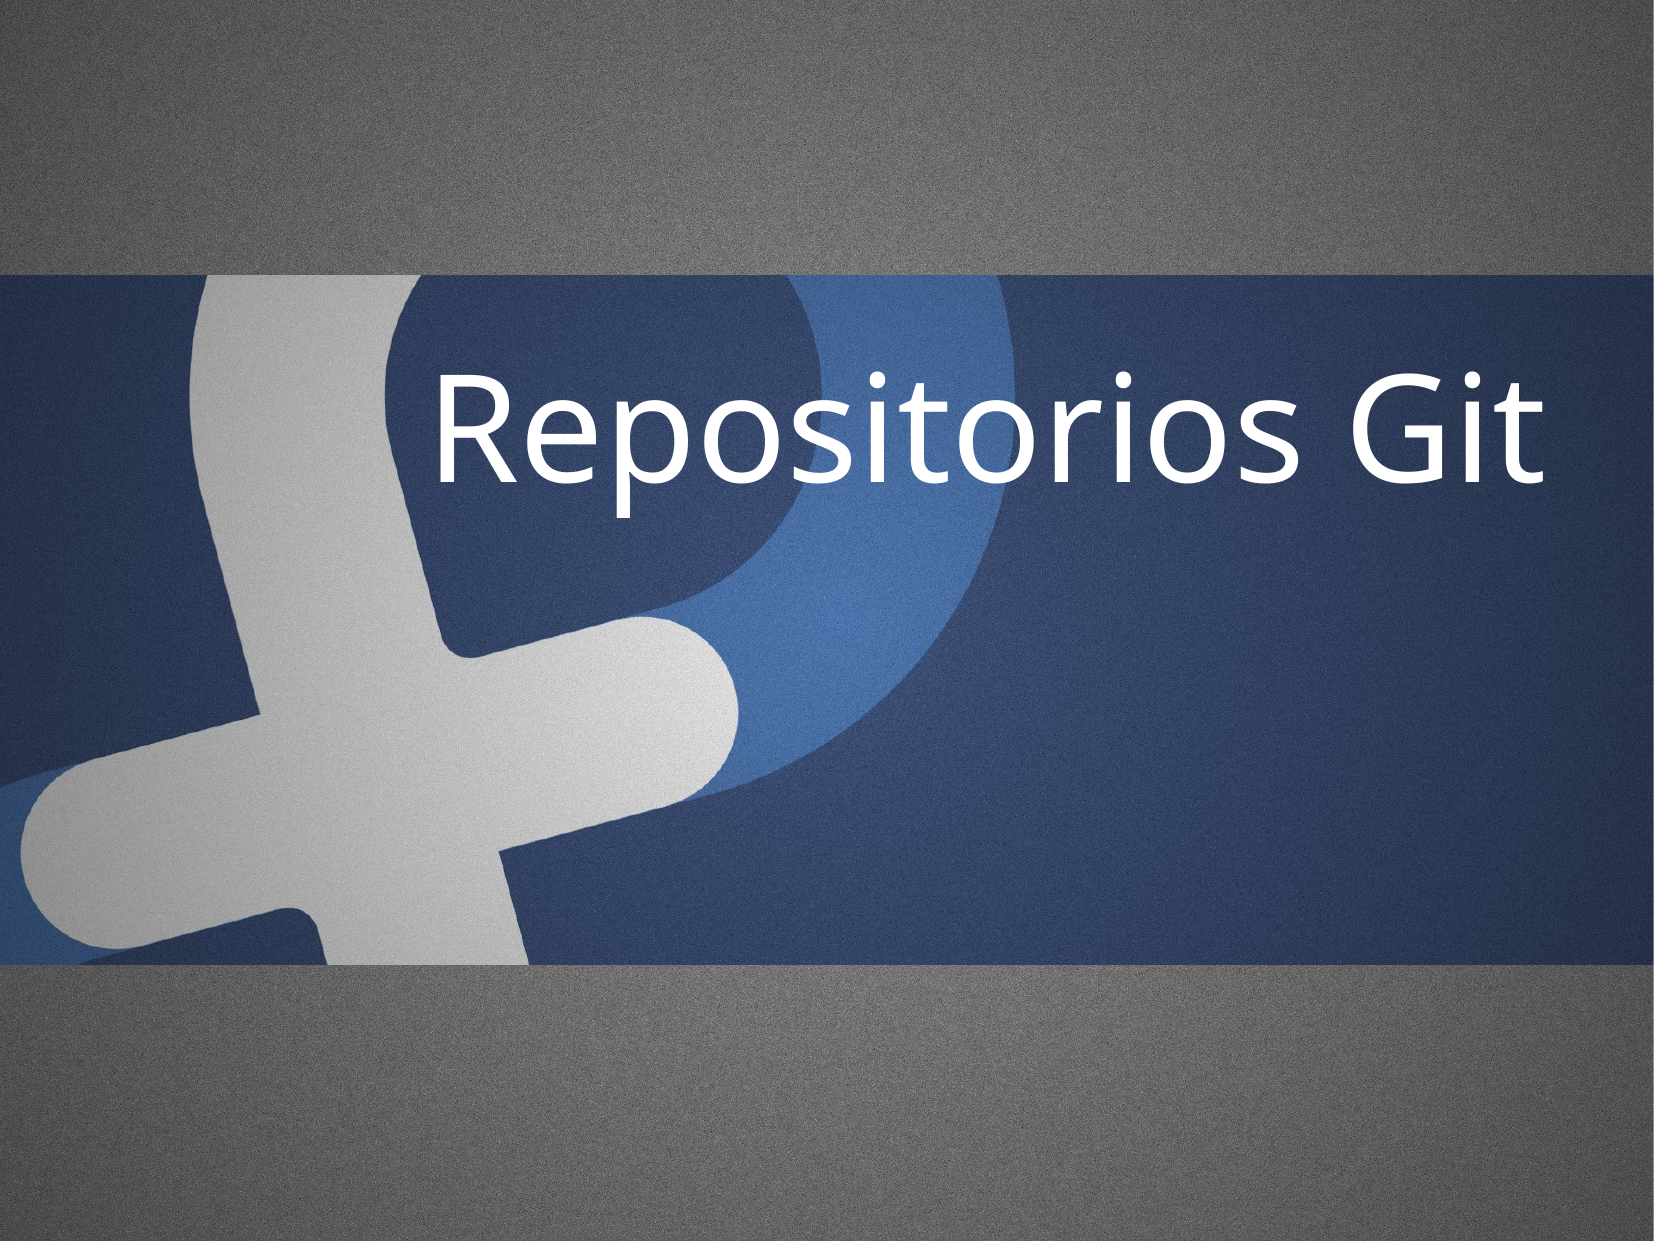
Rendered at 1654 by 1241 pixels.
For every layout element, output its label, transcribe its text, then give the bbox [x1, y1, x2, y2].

text_box Repositorios Git [384, 315, 1562, 654]
picture [0, 0, 1654, 1241]
